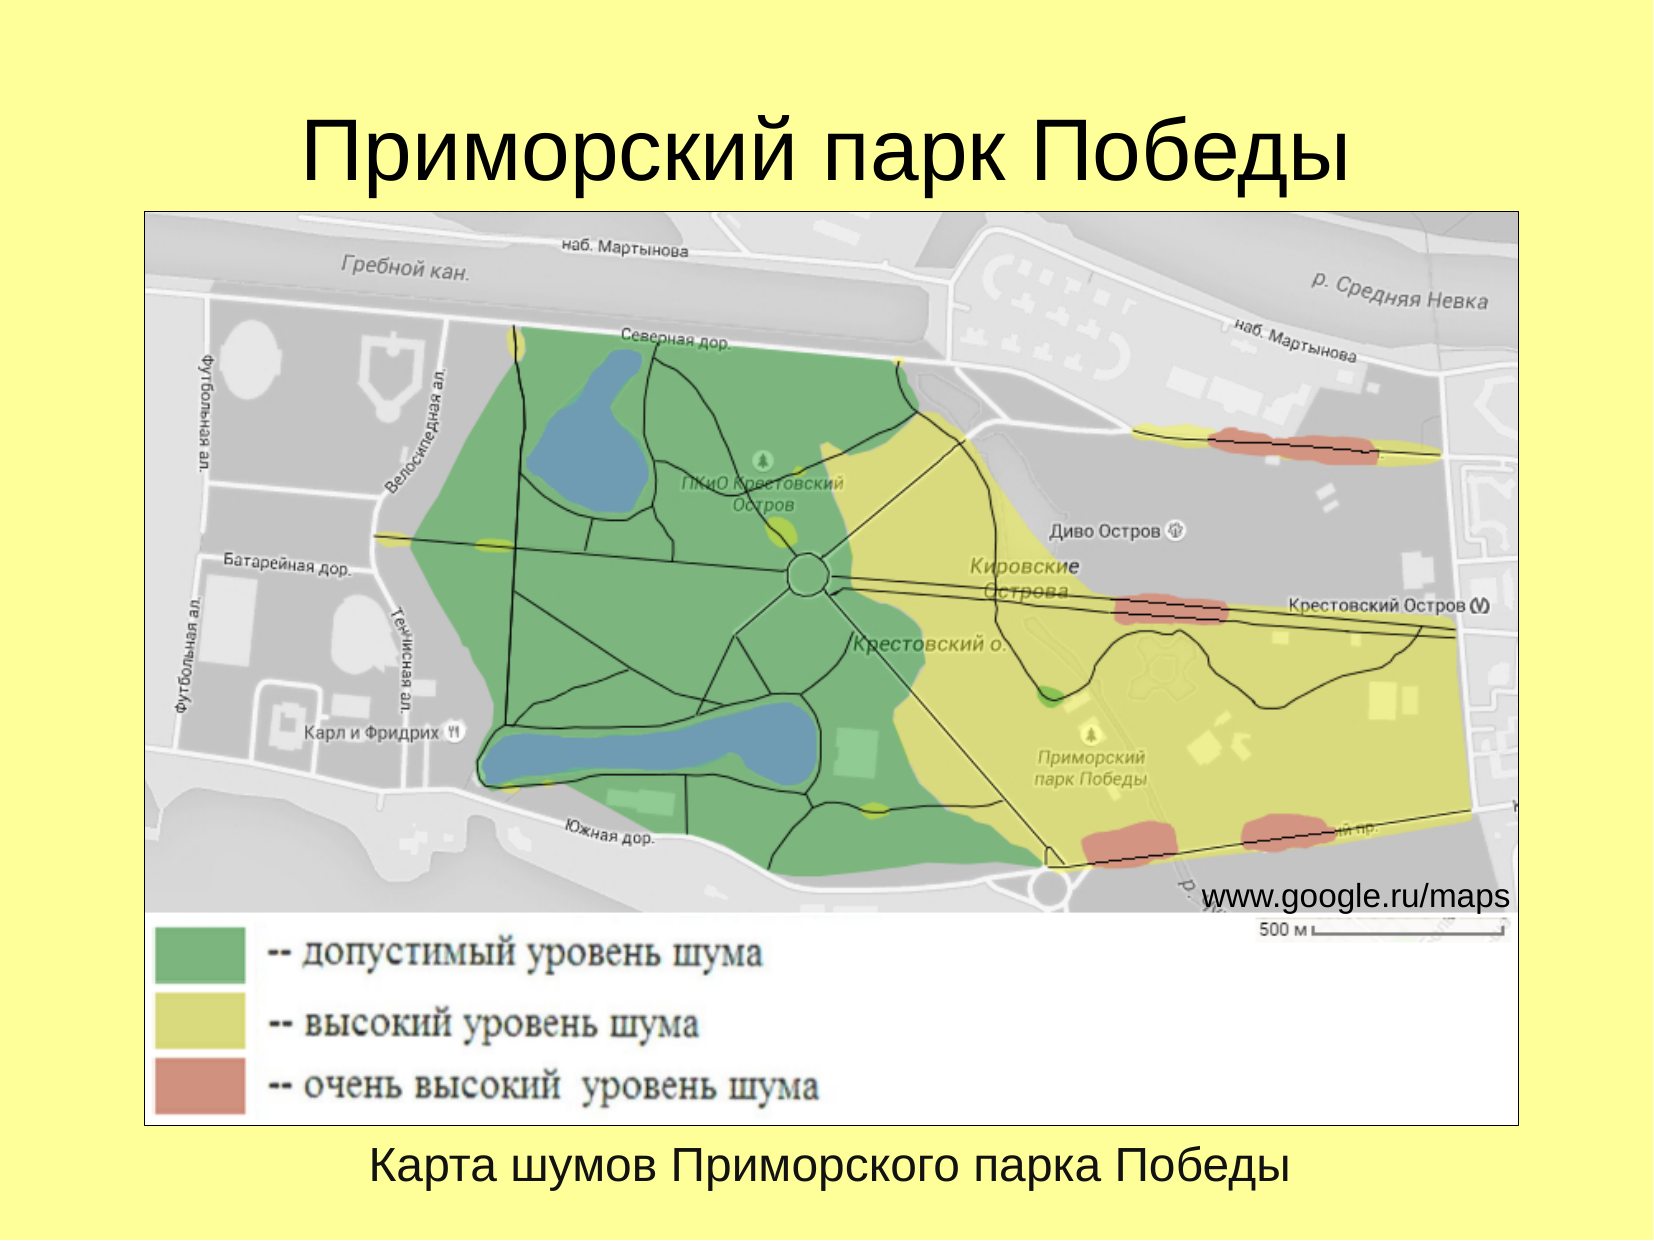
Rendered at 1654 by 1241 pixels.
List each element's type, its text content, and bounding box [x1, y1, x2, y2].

text_box www.google.ru/maps [1187, 870, 1564, 928]
text_box Карта шумов Приморского парка Победы [353, 1130, 1308, 1202]
title Приморский парк Победы [82, 47, 1571, 252]
picture [144, 211, 1518, 1126]
